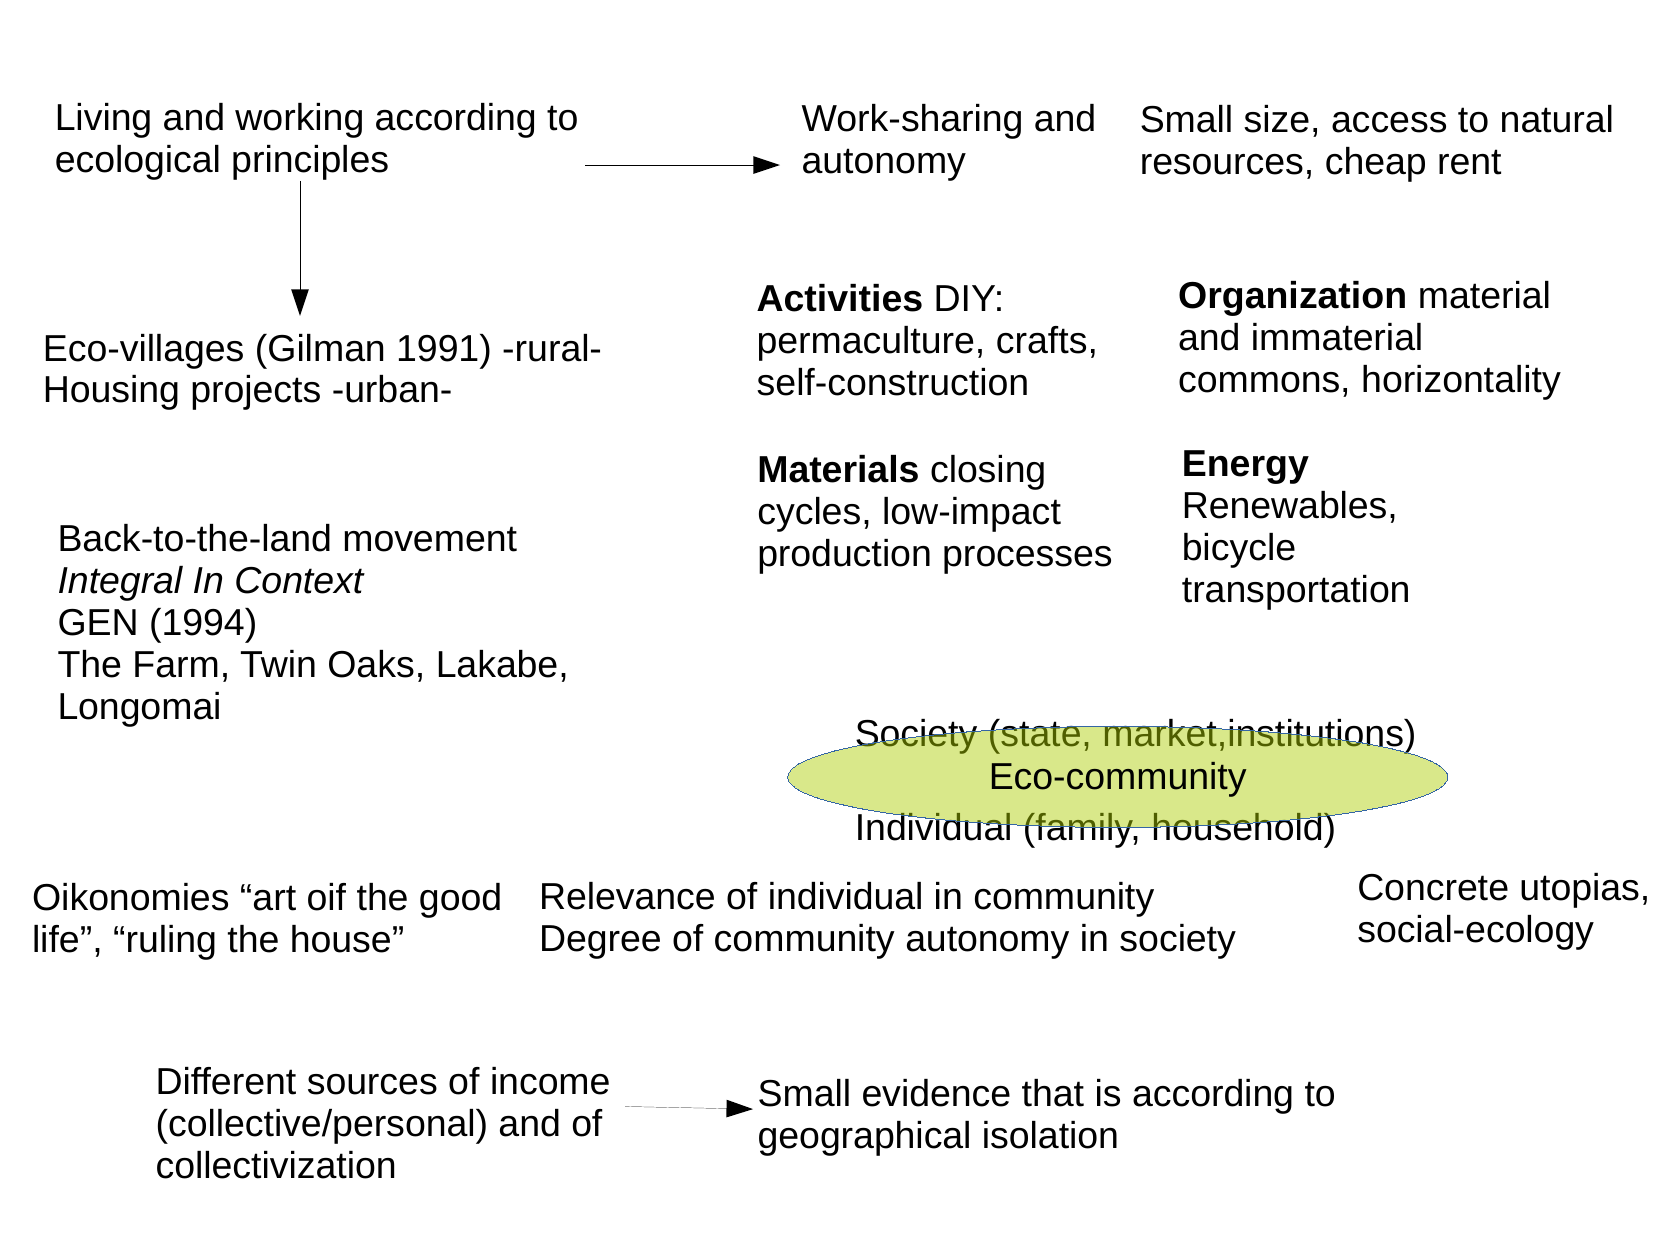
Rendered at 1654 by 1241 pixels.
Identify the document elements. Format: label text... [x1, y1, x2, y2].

text_box Eco-community [787, 726, 1448, 828]
text_box Materials closing cycles, low-impact production processes [742, 441, 1133, 583]
text_box Individual (family, household) [840, 799, 1516, 857]
text_box Small evidence that is according to geographical isolation [742, 1065, 1517, 1165]
text_box Society (state, market,institutions) [840, 705, 1516, 762]
text_box Living and working according to ecological principles [40, 89, 701, 189]
text_box Oikonomies “art oif the good life”, “ruling the house” [17, 868, 552, 968]
text_box Concrete utopias, social-ecology [1342, 859, 1654, 958]
text_box Back-to-the-land movement Integral In Context GEN (1994) The Farm, Twin Oaks, Lakabe, Longomai [42, 510, 643, 735]
text_box Relevance of individual in community Degree of community autonomy in society [552, 868, 1319, 967]
text_box Energy Renewables, bicycle transportation [1167, 435, 1483, 619]
text_box Small size, access to natural resources, cheap rent [1125, 90, 1654, 190]
text_box Work-sharing and autonomy [786, 90, 1125, 189]
text_box Eco-villages (Gilman 1991) -rural- Housing projects -urban- [28, 319, 689, 419]
text_box Organization material and immaterial commons, horizontality [1163, 267, 1621, 408]
text_box Different sources of income (collective/personal) and of collectivization [140, 1052, 708, 1194]
text_box Activities DIY: permaculture, crafts, self-construction [741, 270, 1132, 411]
